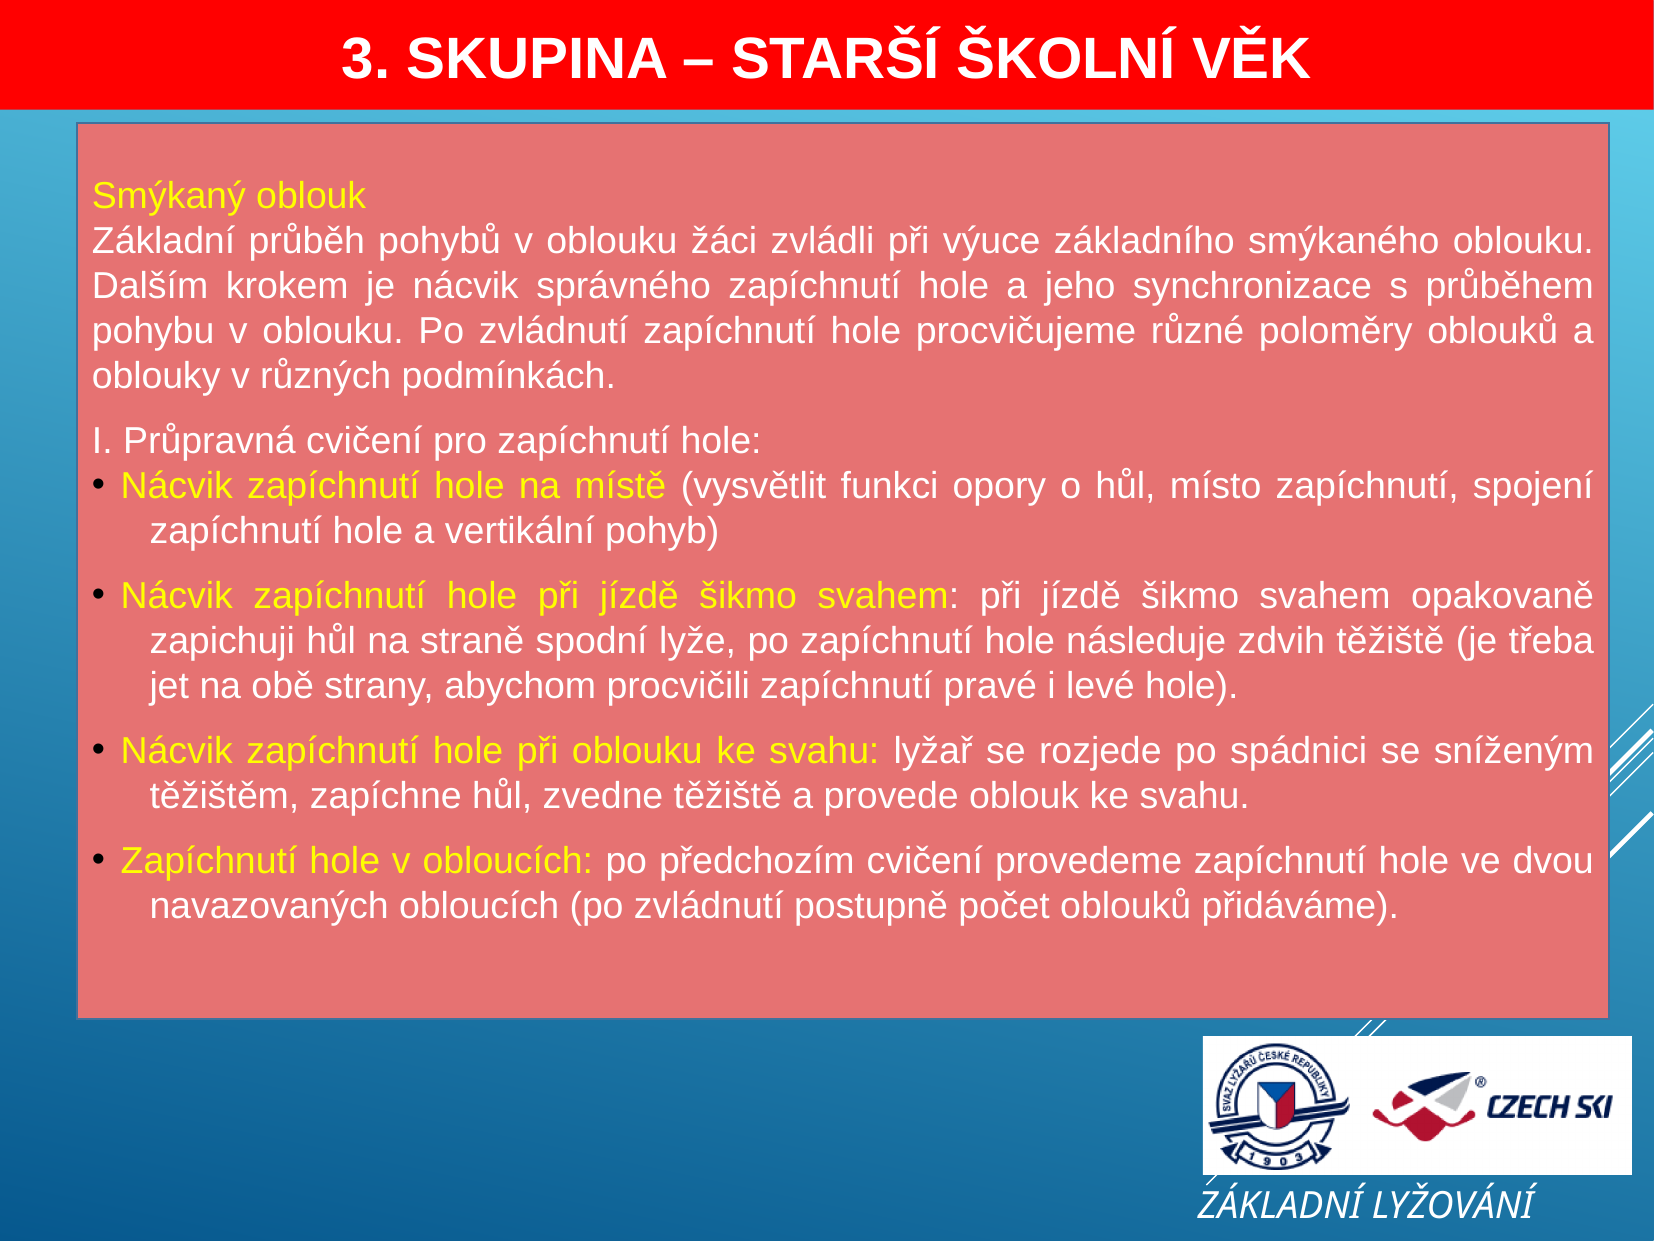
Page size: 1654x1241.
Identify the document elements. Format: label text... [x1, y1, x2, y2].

title 3. skupina – starší školní věk [0, 0, 1654, 110]
text_box Smýkaný oblouk Základní průběh pohybů v oblouku žáci zvládli při výuce základního smýkaného oblouku. Dalším krokem je nácvik správného zapíchnutí hole a jeho synchronizace s průběhem pohybu v oblouku. Po zvládnutí zapíchnutí hole procvičujeme různé poloměry oblouků a oblouky v různých podmínkách. I. Průpravná cvičení pro zapíchnutí hole: Nácvik zapíchnutí hole na místě (vysvětlit funkci opory o hůl, místo zapíchnutí, spojení zapíchnutí hole a vertikální pohyb) Nácvik zapíchnutí hole při jízdě šikmo svahem: při jízdě šikmo svahem opakovaně zapichuji hůl na straně spodní lyže, po zapíchnutí hole následuje zdvih těžiště (je třeba jet na obě strany, abychom procvičili zapíchnutí pravé i levé hole). Nácvik zapíchnutí hole při oblouku ke svahu: lyžař se rozjede po spádnici se sníženým těžištěm, zapíchne hůl, zvedne těžiště a provede oblouk ke svahu. Zapíchnutí hole v obloucích: po předchozím cvičení provedeme zapíchnutí hole ve dvou navazovaných obloucích (po zvládnutí postupně počet oblouků přidáváme). [76, 122, 1610, 1019]
picture [1202, 1036, 1632, 1173]
text_box ZÁKLADNÍ LYŽOVÁNÍ [1182, 1173, 1644, 1235]
